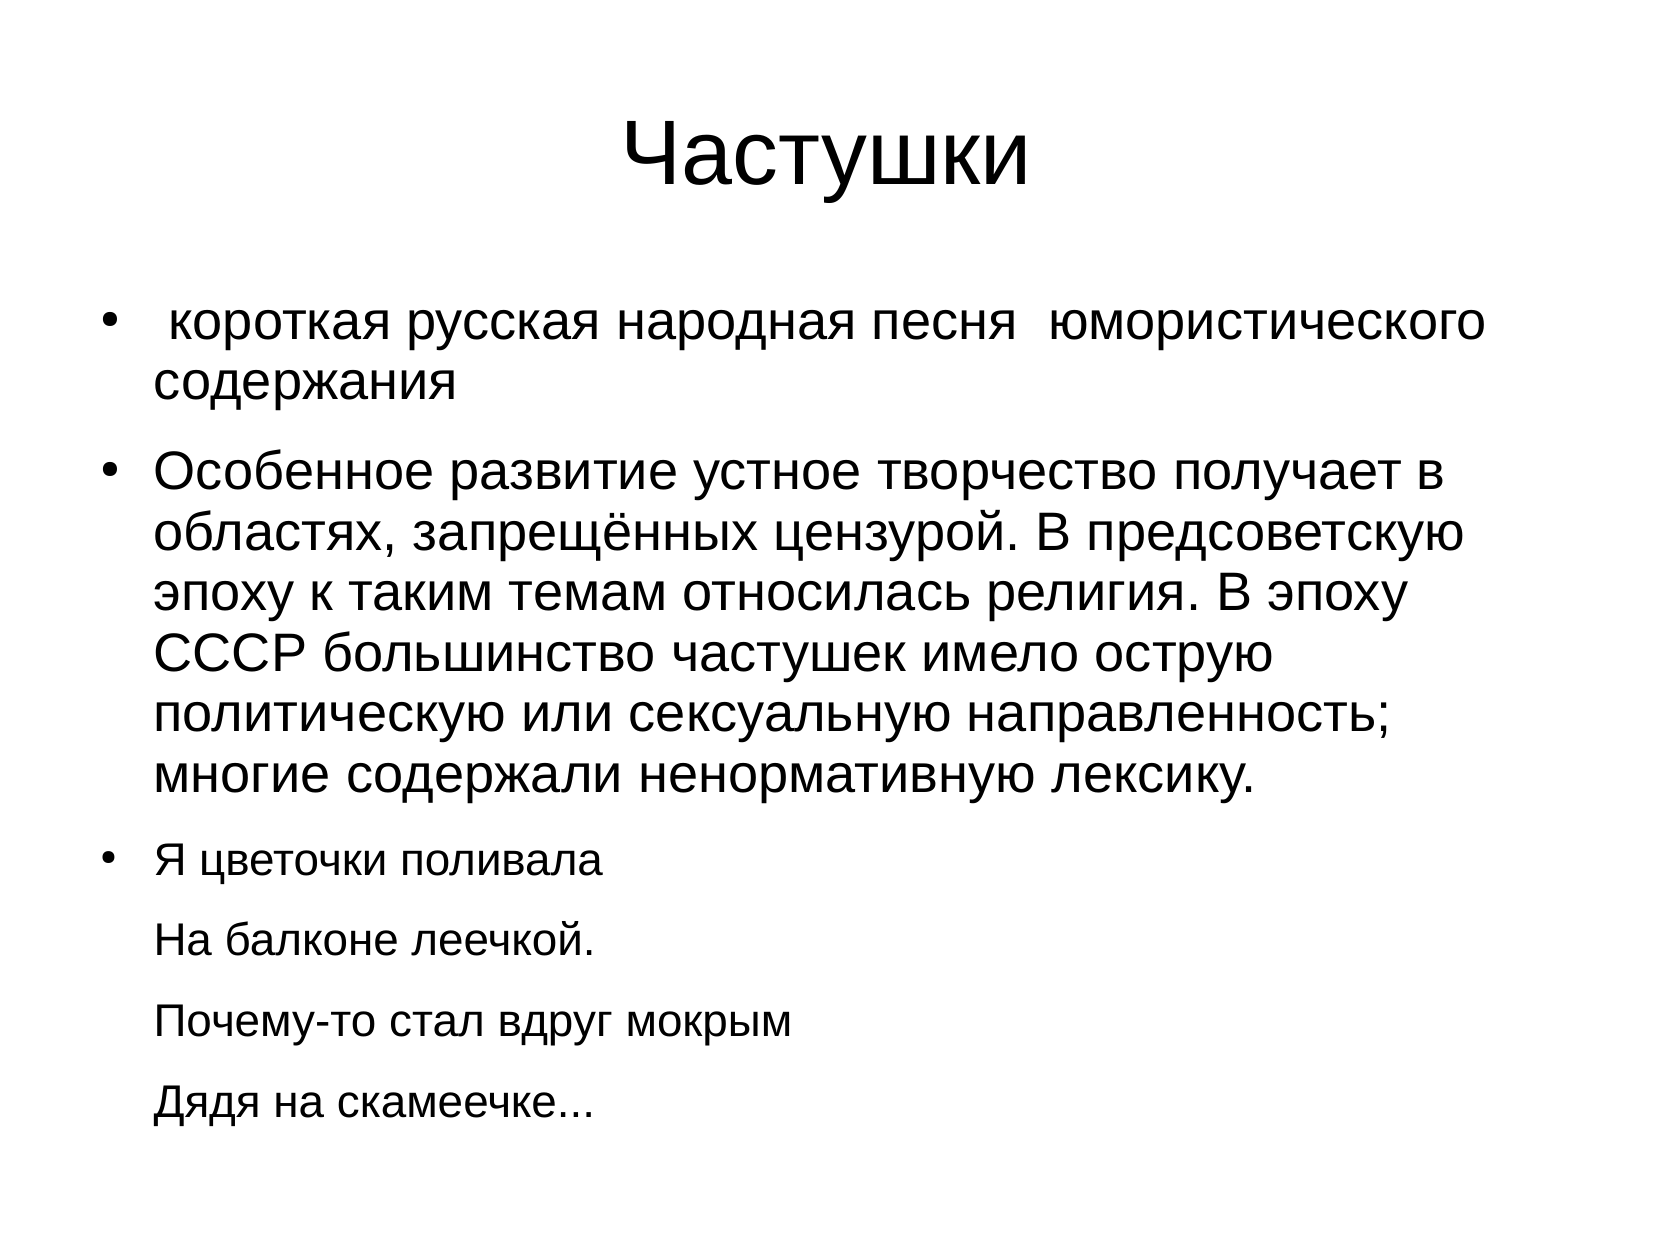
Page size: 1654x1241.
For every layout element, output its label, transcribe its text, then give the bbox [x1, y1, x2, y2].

title Частушки [82, 49, 1571, 257]
list короткая русская народная песня юмористического содержания Особенное развитие устное творчество получает в областях, запрещённых цензурой. В предсоветскую эпоху к таким темам относилась религия. В эпоху СССР большинство частушек имело острую политическую или сексуальную направленность; многие содержали ненормативную лексику. Я цветочки поливала На балконе леечкой. Почему-то стал вдруг мокрым Дядя на скамеечке... [82, 290, 1571, 1127]
